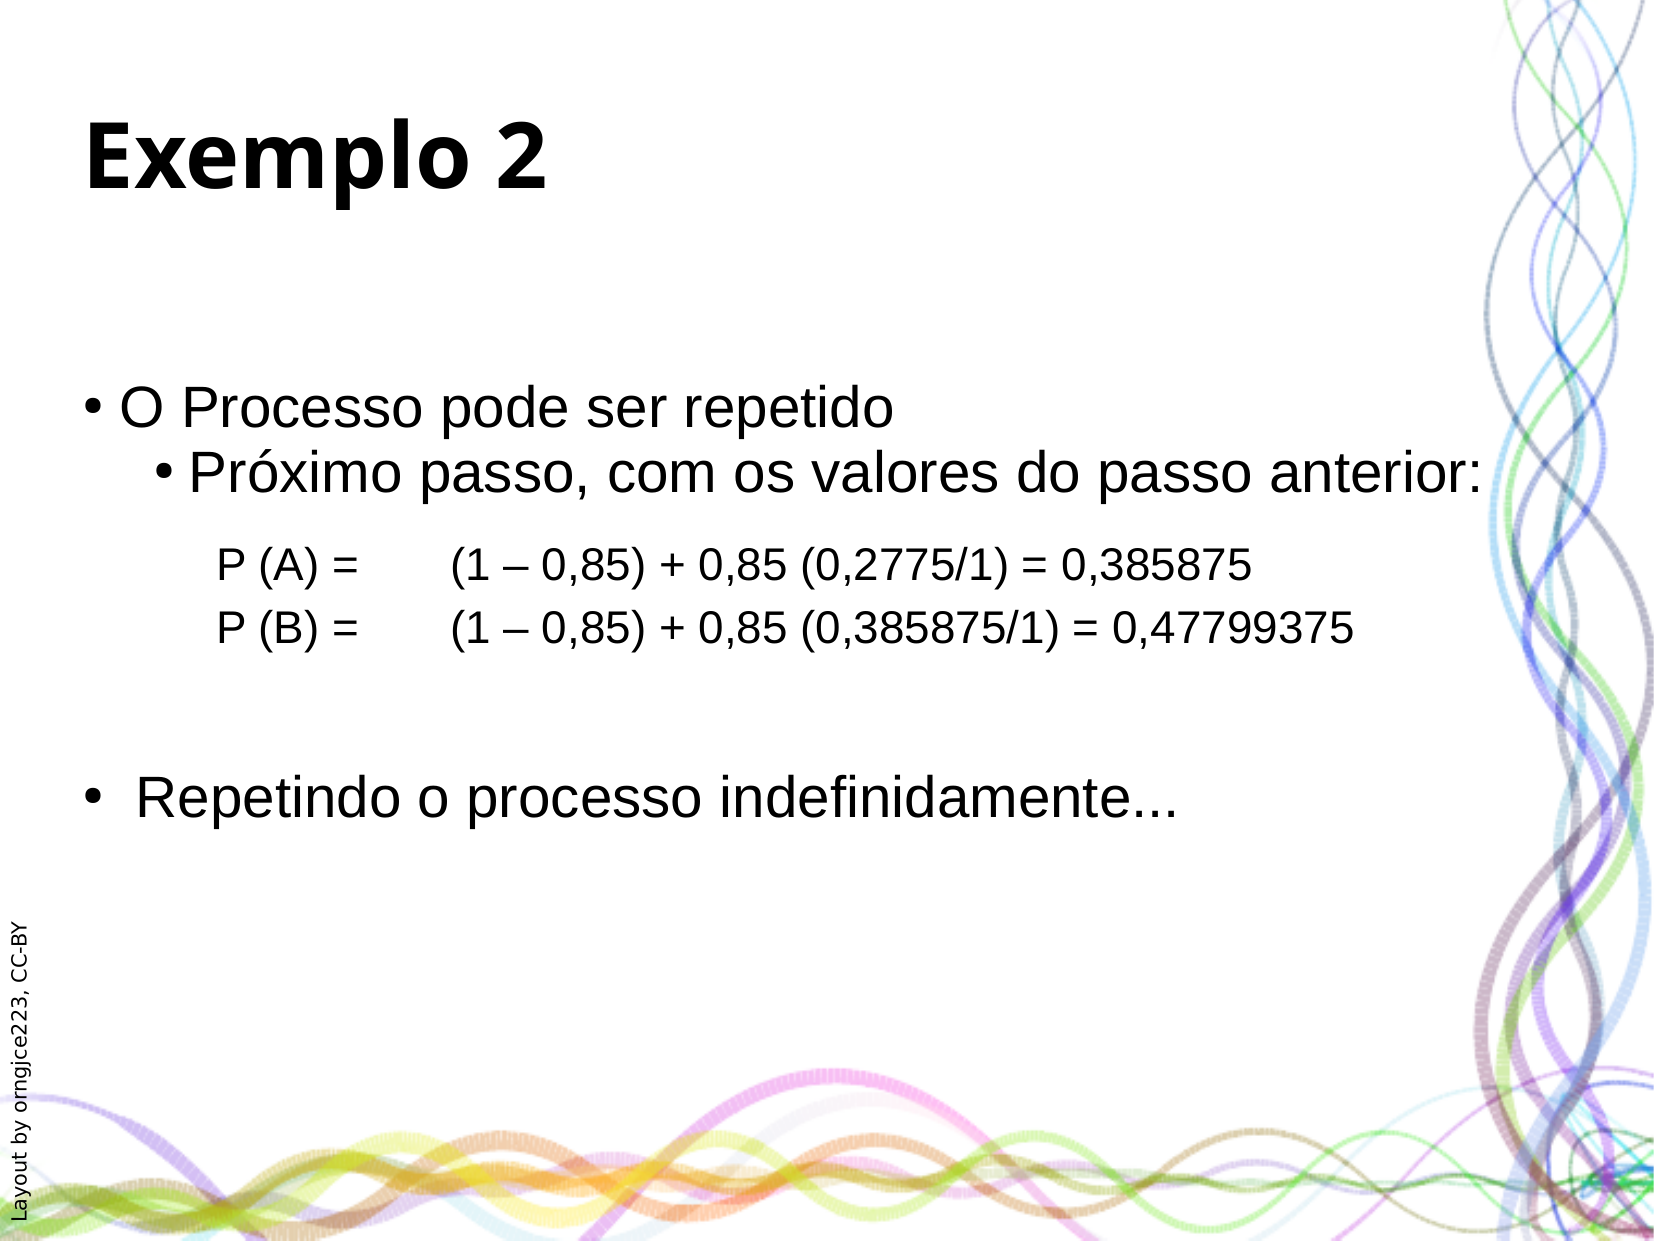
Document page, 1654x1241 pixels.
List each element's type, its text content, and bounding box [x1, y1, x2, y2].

picture [0, 0, 1654, 1241]
table_cell (1 – 0,85) + 0,85 (0,385875/1) = 0,47799375 [444, 596, 1382, 659]
subtitle O Processo pode ser repetido Próximo passo, com os valores do passo anterior: Repetindo o processo indefinidamente... [82, 290, 1571, 1109]
table_cell P (B) = [210, 596, 444, 659]
title Exemplo 2 [82, 49, 1571, 257]
table_header (1 – 0,85) + 0,85 (0,2775/1) = 0,385875 [444, 533, 1382, 596]
table_header P (A) = [210, 533, 444, 596]
